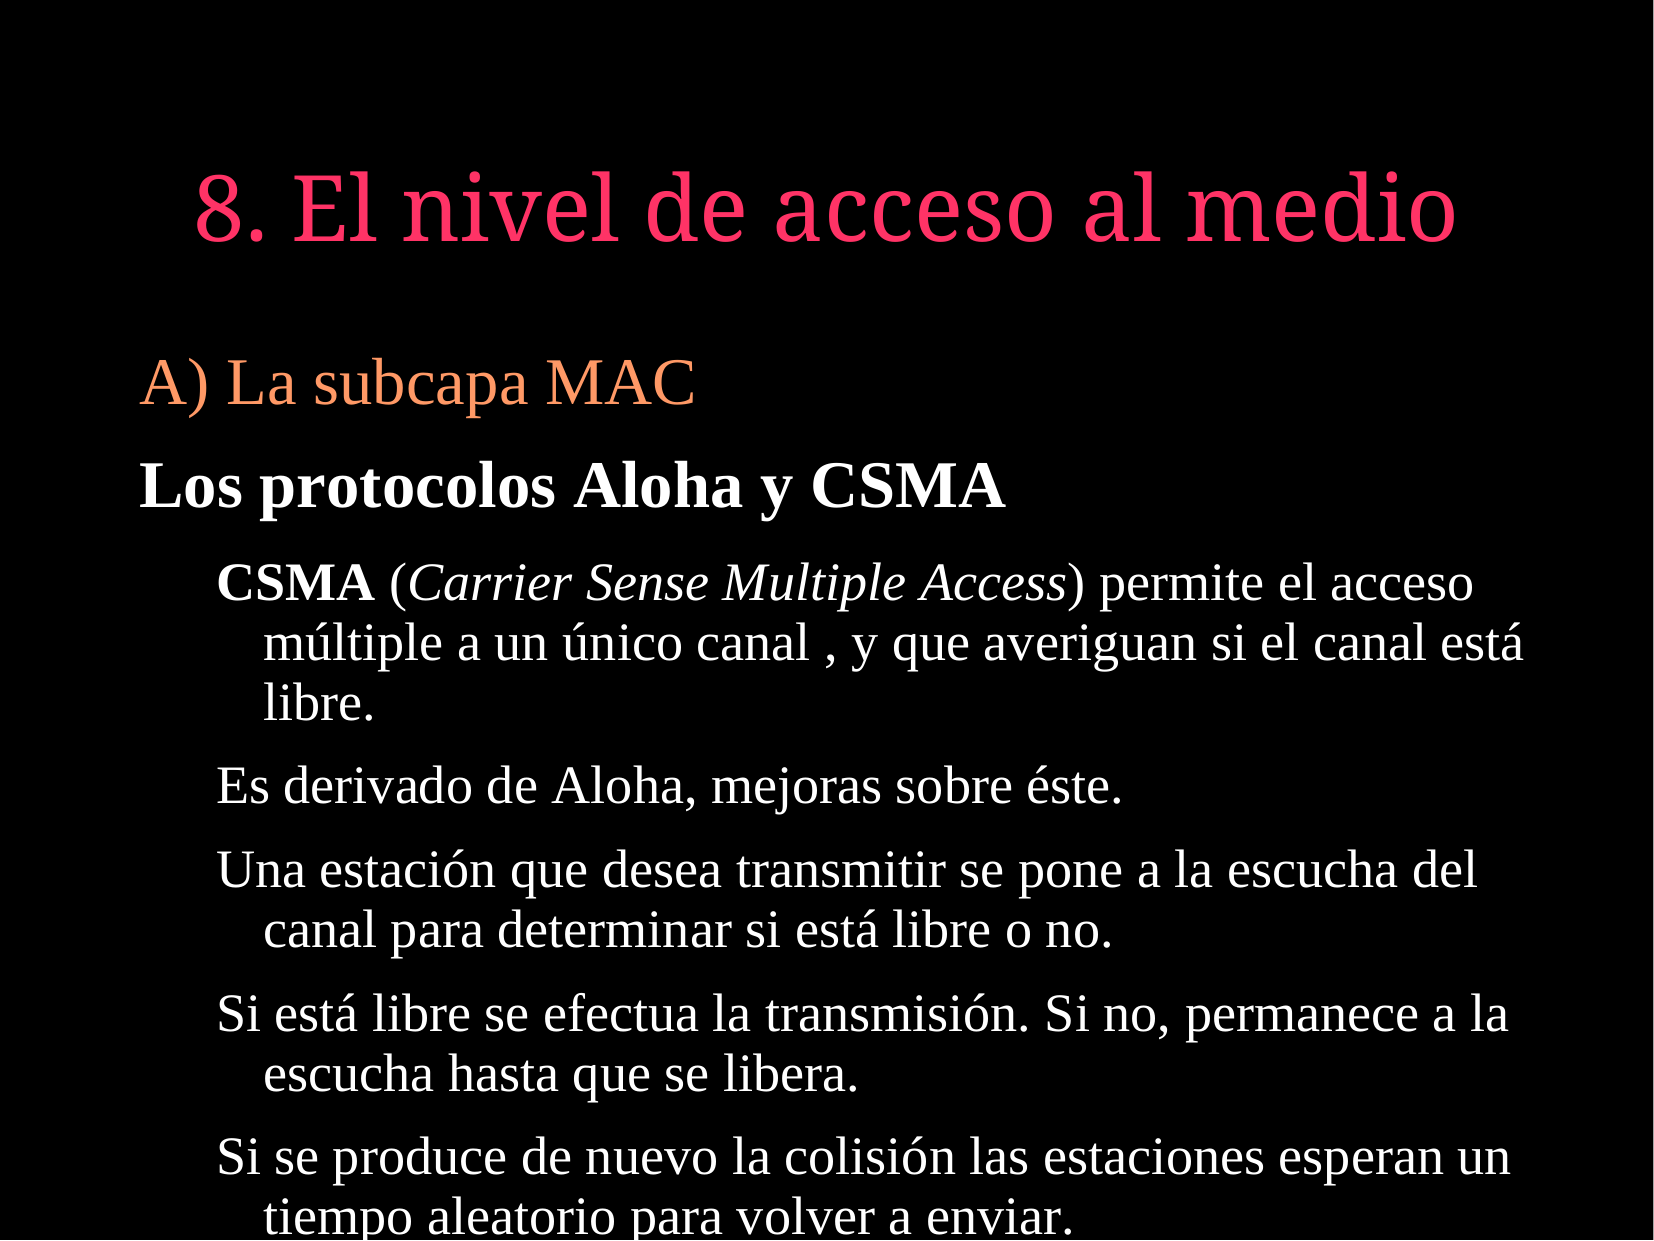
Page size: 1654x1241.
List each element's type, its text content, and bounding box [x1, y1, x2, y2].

title 8. El nivel de acceso al medio [121, 102, 1534, 311]
list A) La subcapa MAC Los protocolos Aloha y CSMA CSMA (Carrier Sense Multiple Access) permite el acceso múltiple a un único canal , y que averiguan si el canal está libre. Es derivado de Aloha, mejoras sobre éste. Una estación que desea transmitir se pone a la escucha del canal para determinar si está libre o no. Si está libre se efectua la transmisión. Si no, permanece a la escucha hasta que se libera. Si se produce de nuevo la colisión las estaciones esperan un tiempo aleatorio para volver a enviar. [121, 344, 1534, 1241]
